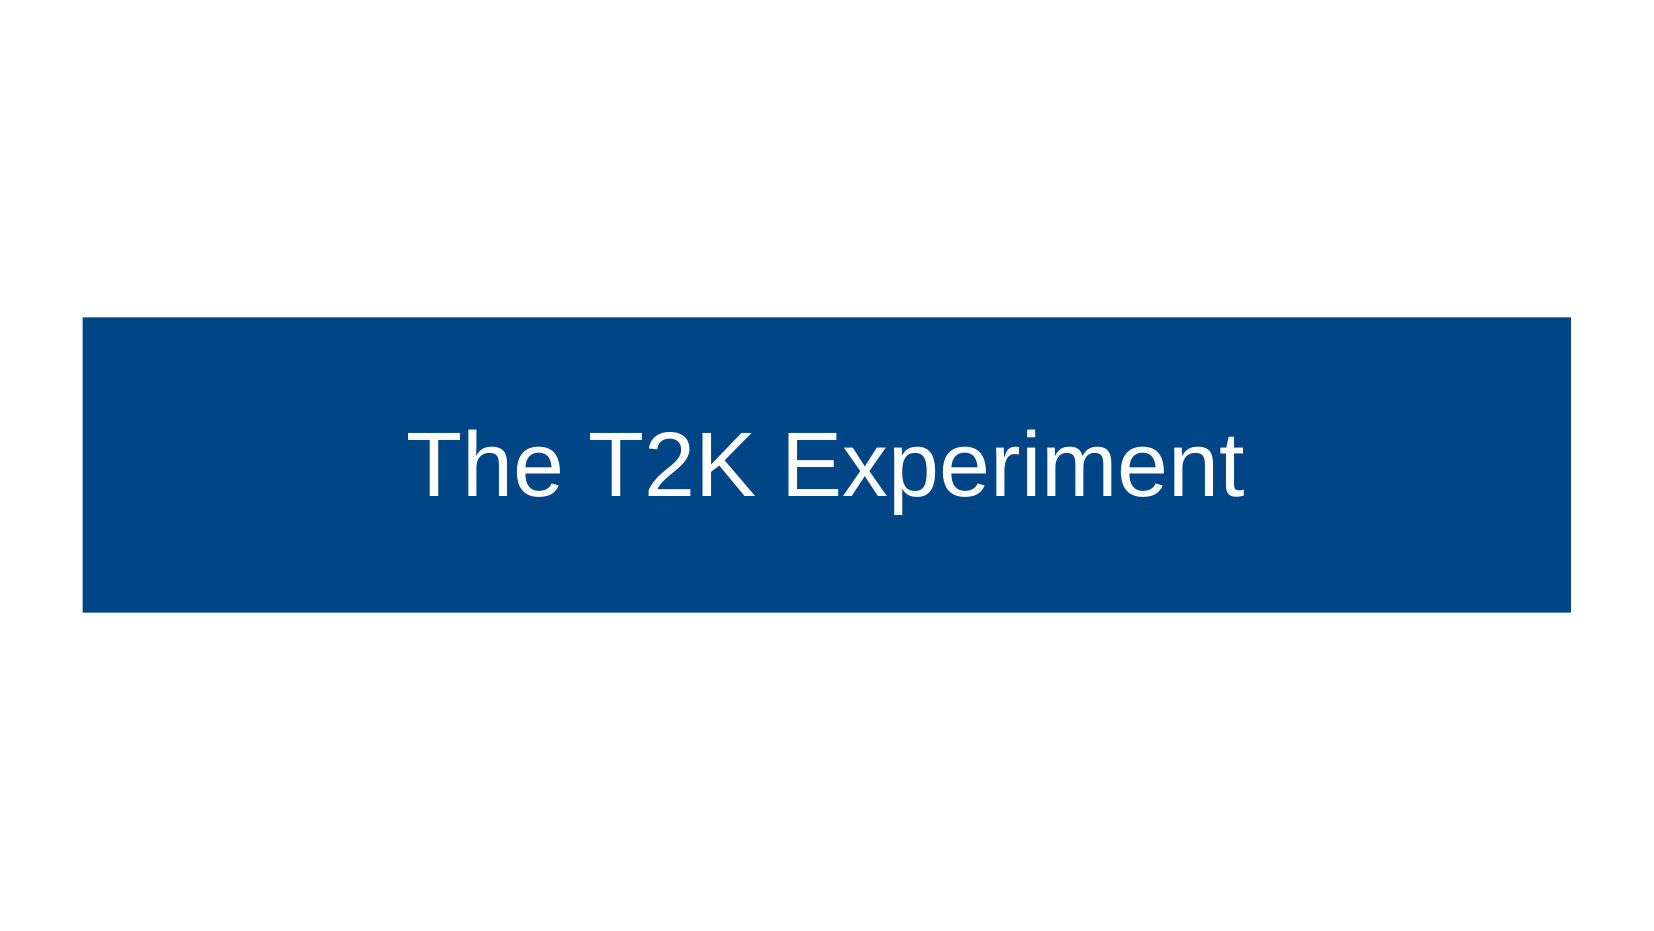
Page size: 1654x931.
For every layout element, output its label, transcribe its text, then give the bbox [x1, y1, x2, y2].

title The T2K Experiment [82, 317, 1571, 613]
